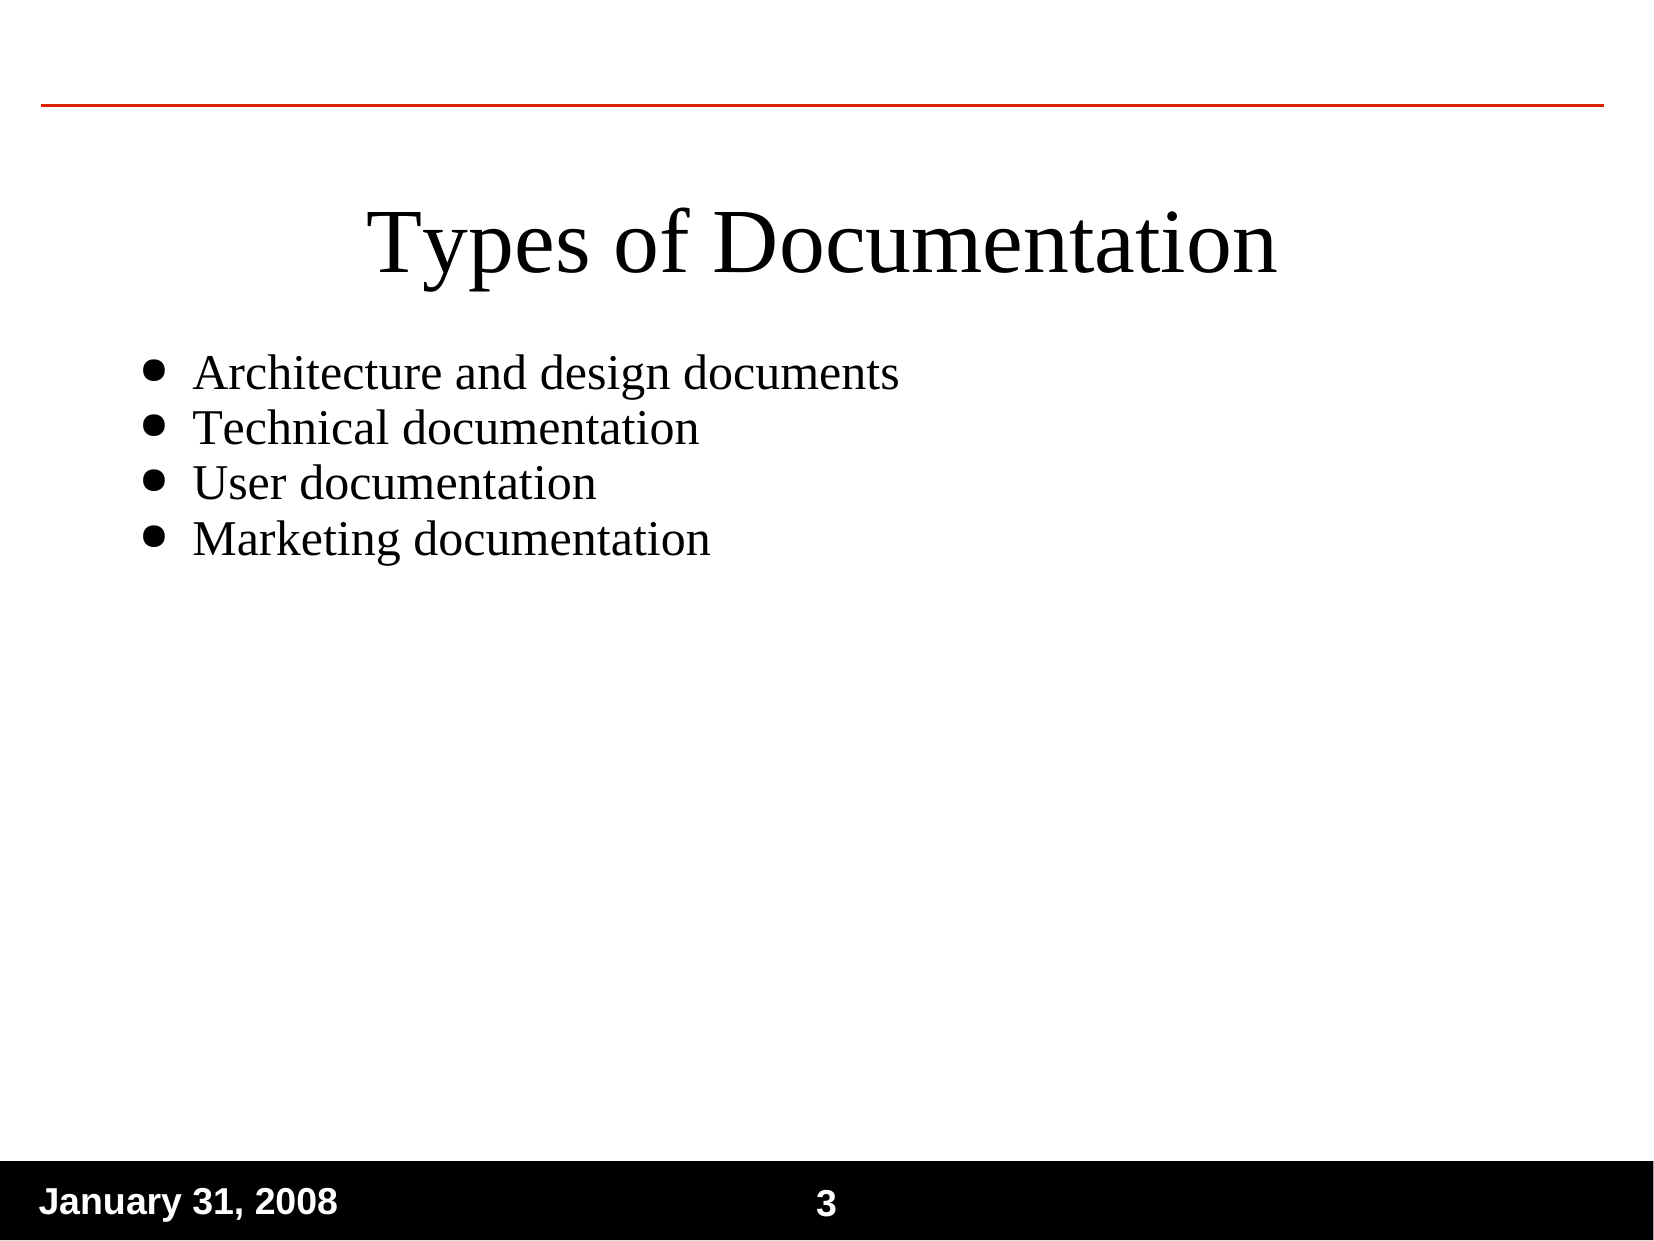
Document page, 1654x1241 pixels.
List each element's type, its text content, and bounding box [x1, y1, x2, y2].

list Architecture and design documents Technical documentation User documentation Marketing documentation [121, 344, 1534, 1127]
title Types of Documentation [117, 137, 1530, 346]
